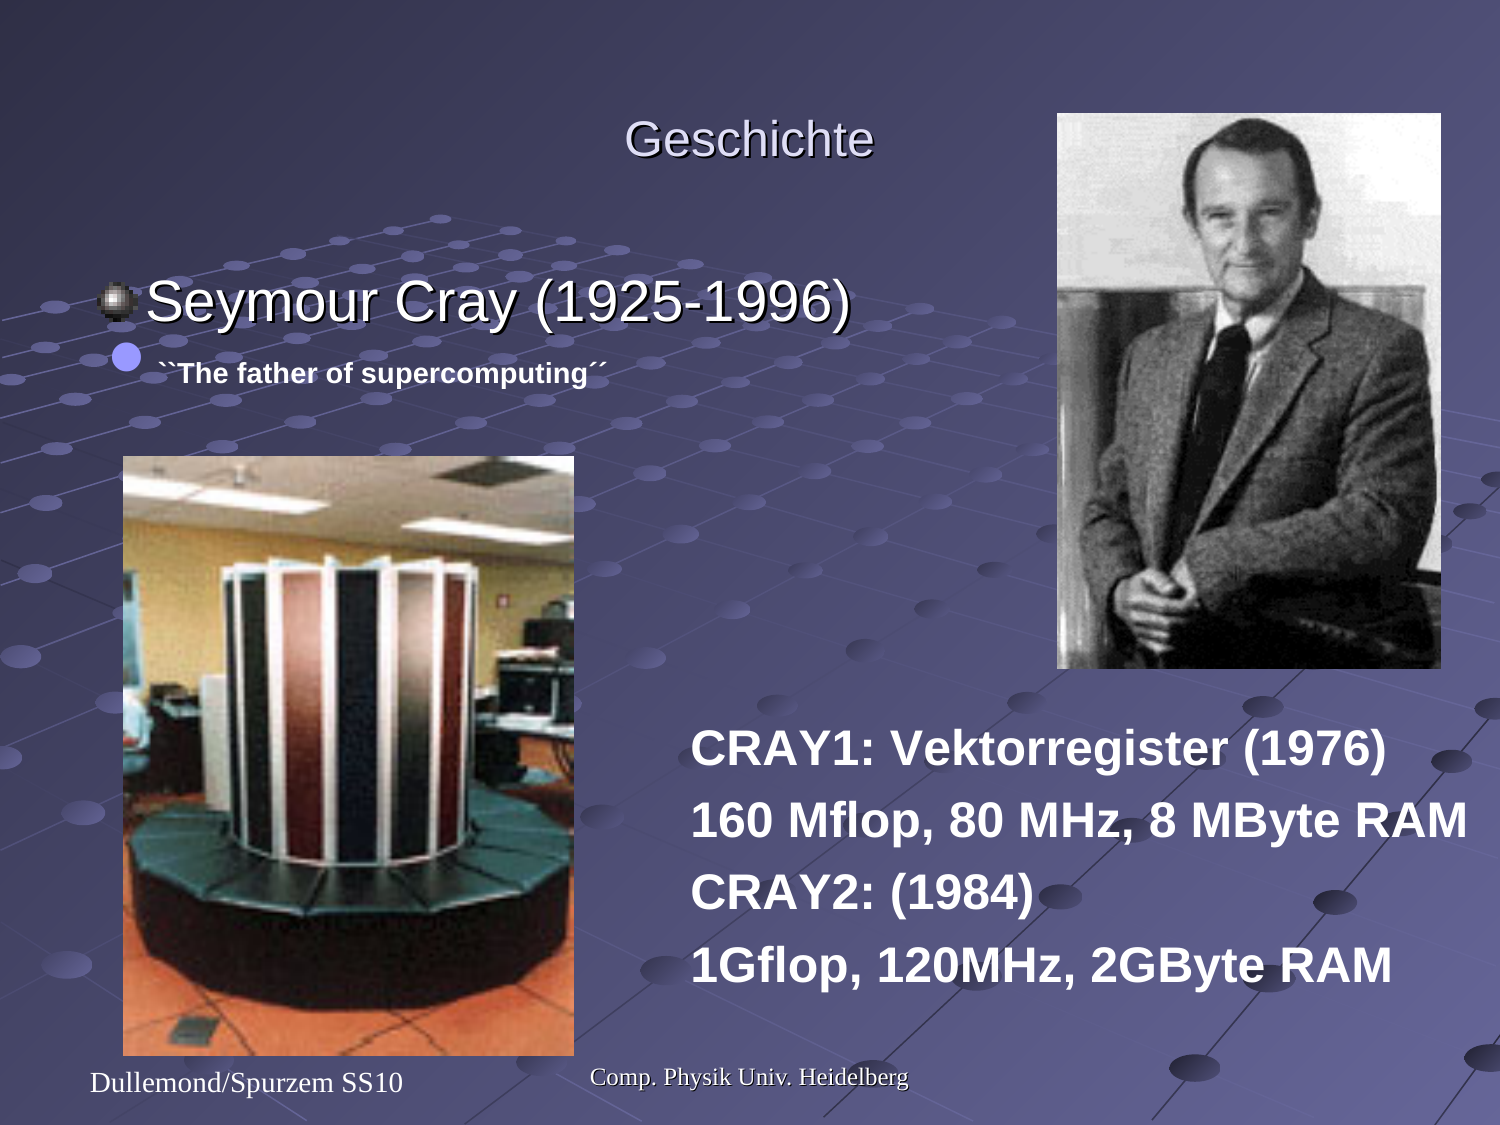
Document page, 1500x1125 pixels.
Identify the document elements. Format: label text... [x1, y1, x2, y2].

picture [1057, 113, 1441, 670]
list Seymour Cray (1925-1996)‏ [74, 255, 1247, 1007]
picture [123, 456, 574, 1056]
title Geschichte [75, 45, 1426, 233]
text_box CRAY1: Vektorregister (1976)‏ 160 Mflop, 80 MHz, 8 MByte RAM CRAY2: (1984)‏ 1Gflop, 120MHz, 2GByte RAM [675, 707, 1484, 1073]
text_box ``The father of supercomputing´´ [0, 326, 936, 402]
